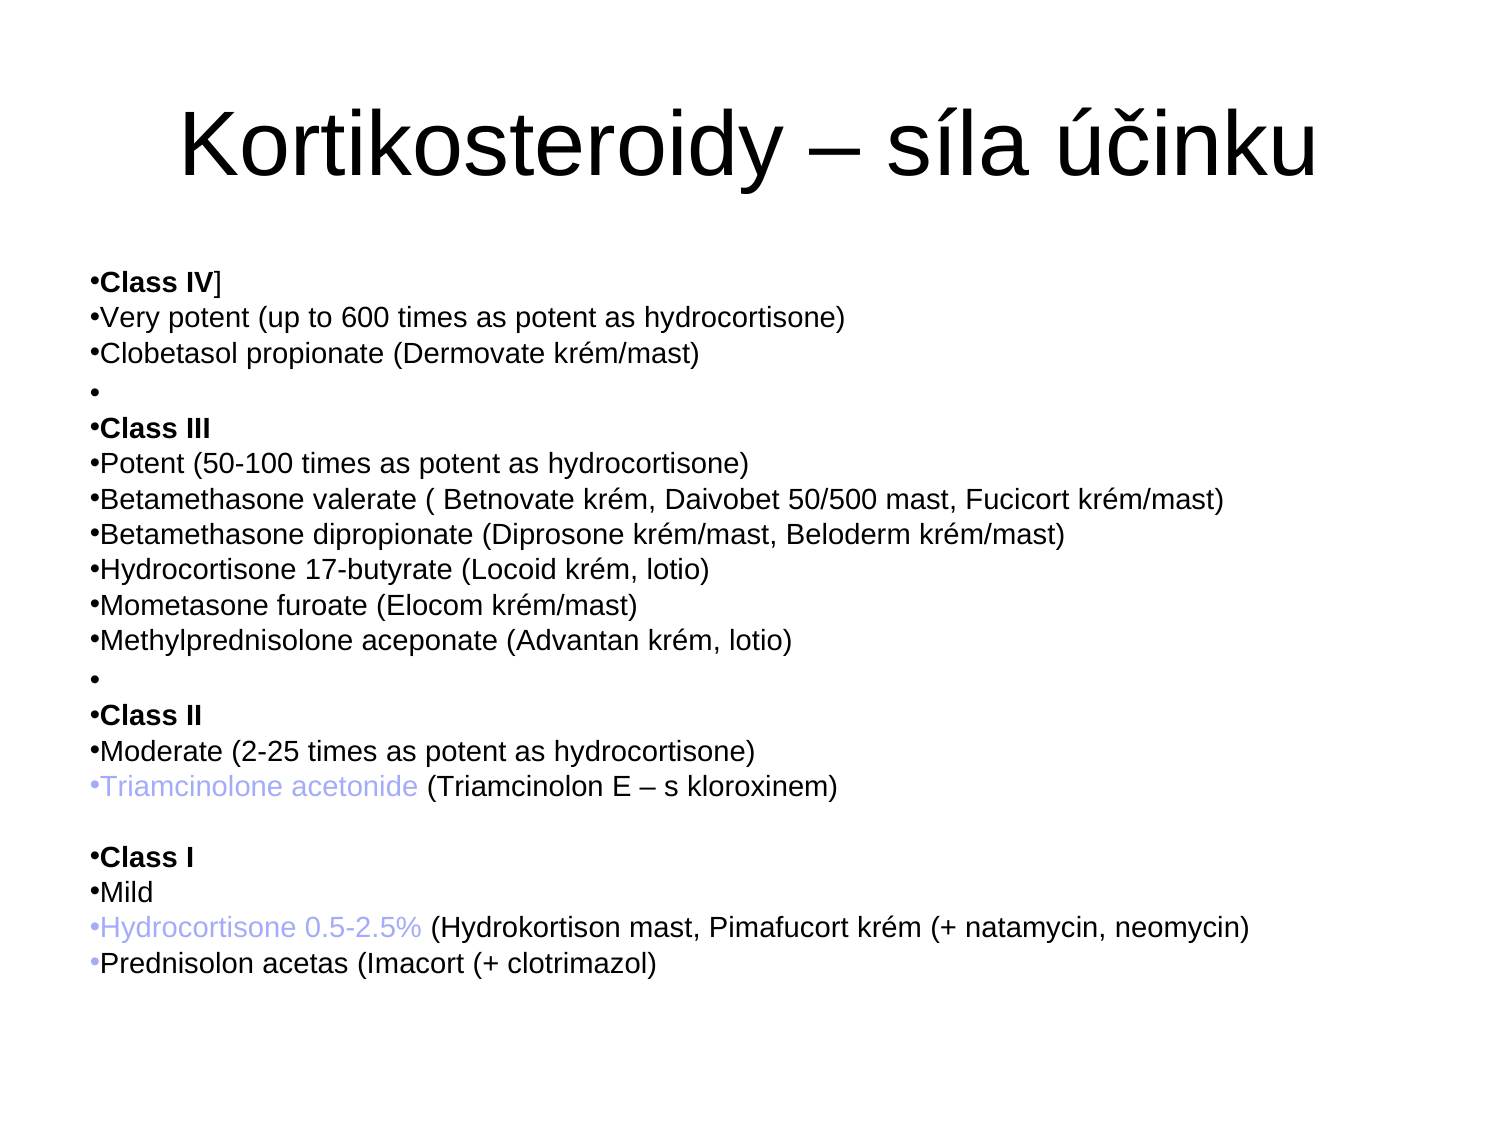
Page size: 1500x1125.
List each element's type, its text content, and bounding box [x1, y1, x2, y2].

list Class IV] Very potent (up to 600 times as potent as hydrocortisone) Clobetasol propionate (Dermovate krém/mast) Class III Potent (50-100 times as potent as hydrocortisone) Betamethasone valerate ( Betnovate krém, Daivobet 50/500 mast, Fucicort krém/mast) Betamethasone dipropionate (Diprosone krém/mast, Beloderm krém/mast) Hydrocortisone 17-butyrate (Locoid krém, lotio) Mometasone furoate (Elocom krém/mast) Methylprednisolone aceponate (Advantan krém, lotio) Class II Moderate (2-25 times as potent as hydrocortisone) Triamcinolone acetonide (Triamcinolon E – s kloroxinem) Class I Mild Hydrocortisone 0.5-2.5% (Hydrokortison mast, Pimafucort krém (+ natamycin, neomycin) Prednisolon acetas (Imacort (+ clotrimazol) [75, 262, 1426, 1005]
title Kortikosteroidy – síla účinku [75, 45, 1426, 233]
